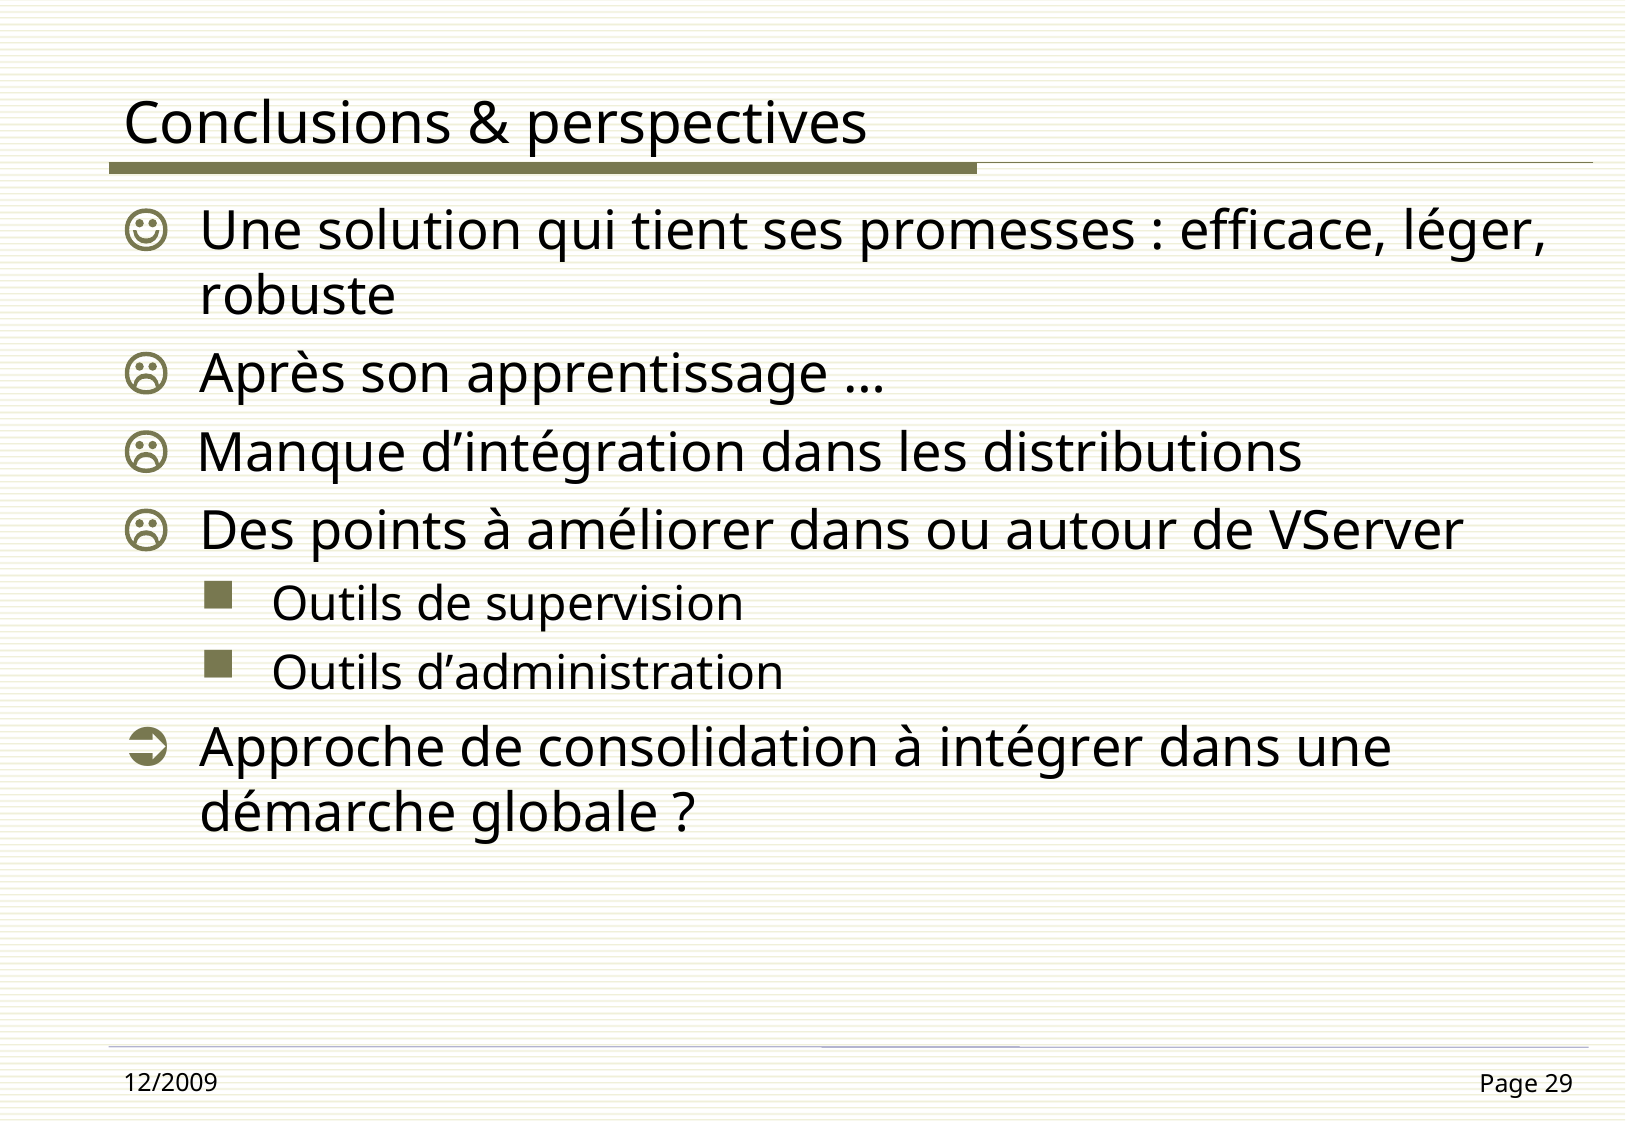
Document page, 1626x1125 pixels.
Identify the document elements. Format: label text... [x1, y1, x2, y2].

title Conclusions & perspectives [108, 12, 1596, 163]
picture [0, 0, 1626, 1125]
list ☺ Une solution qui tient ses promesses : efficace, léger, robuste  Après son apprentissage …  Manque d’intégration dans les distributions  Des points à améliorer dans ou autour de VServer Outils de supervision Outils d’administration ➲ Approche de consolidation à intégrer dans une démarche globale ? [108, 187, 1595, 1035]
